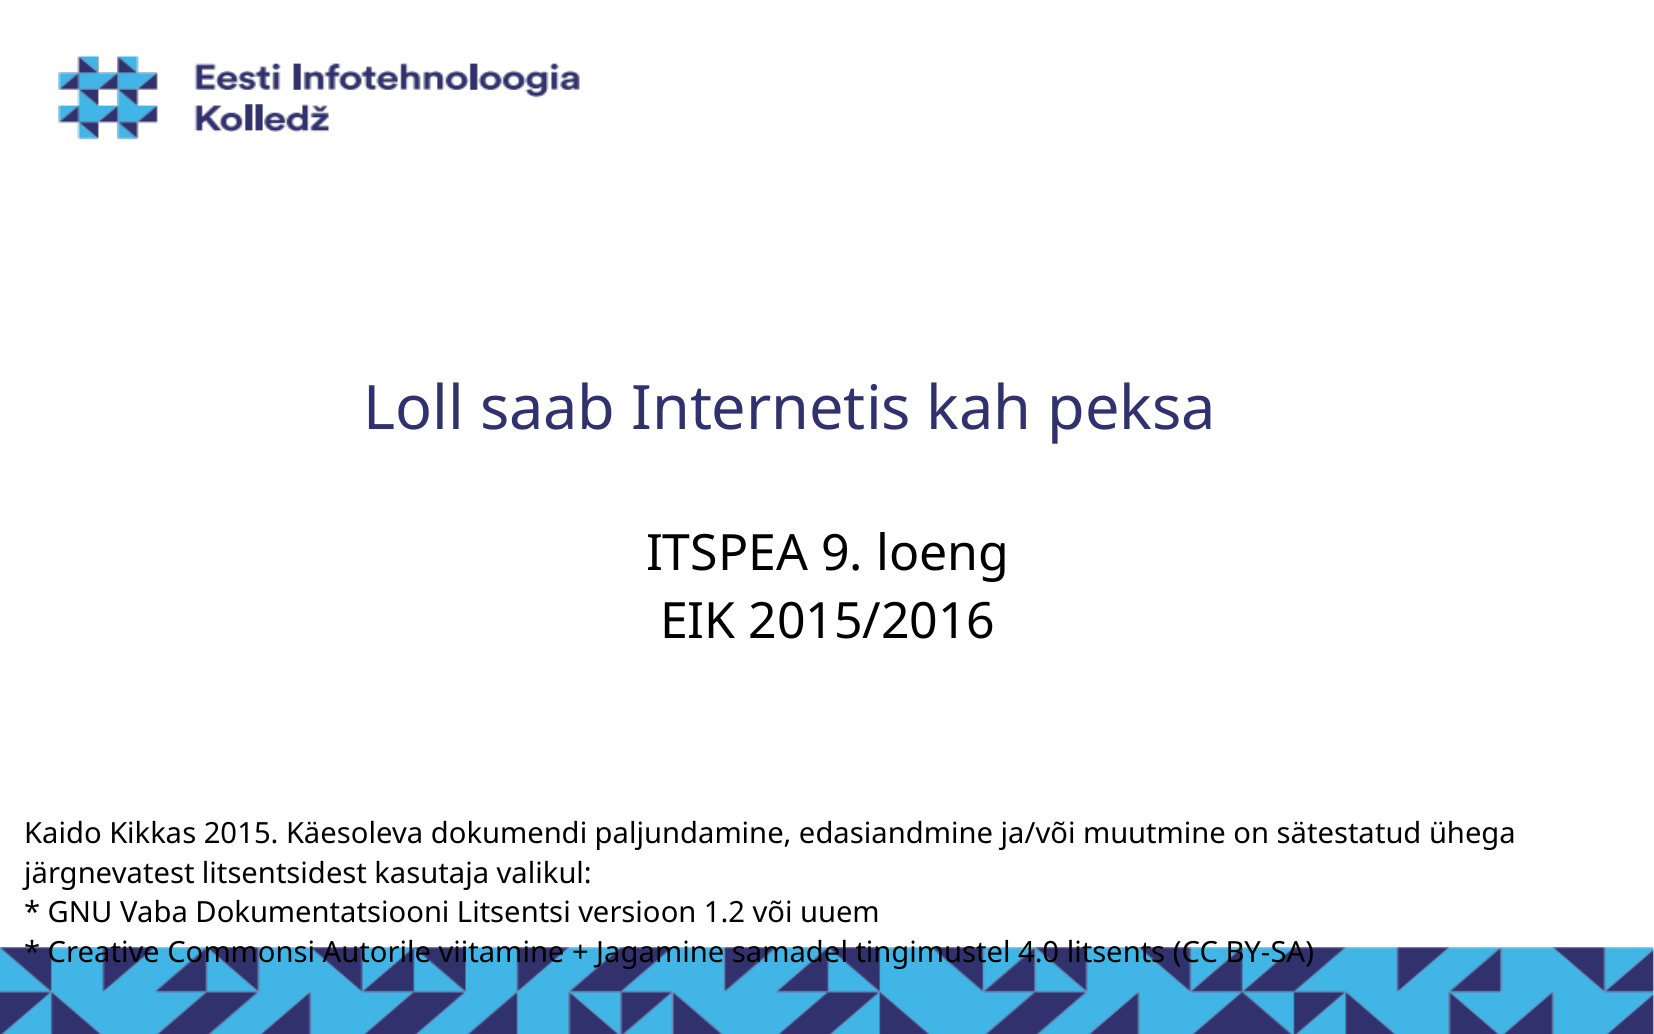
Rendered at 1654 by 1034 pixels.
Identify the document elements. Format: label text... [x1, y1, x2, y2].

title Loll saab Internetis kah peksa [222, 319, 1359, 493]
text_box Kaido Kikkas 2015. Käesoleva dokumendi paljundamine, edasiandmine ja/või muutmine on sätestatud ühega järgnevatest litsentsidest kasutaja valikul: * GNU Vaba Dokumentatsiooni Litsentsi versioon 1.2 või uuem * Creative Commonsi Autorile viitamine + Jagamine samadel tingimustel 4.0 litsents (CC BY-SA) [9, 804, 1548, 957]
subtitle ITSPEA 9. loeng EIK 2015/2016 [259, 518, 1396, 651]
